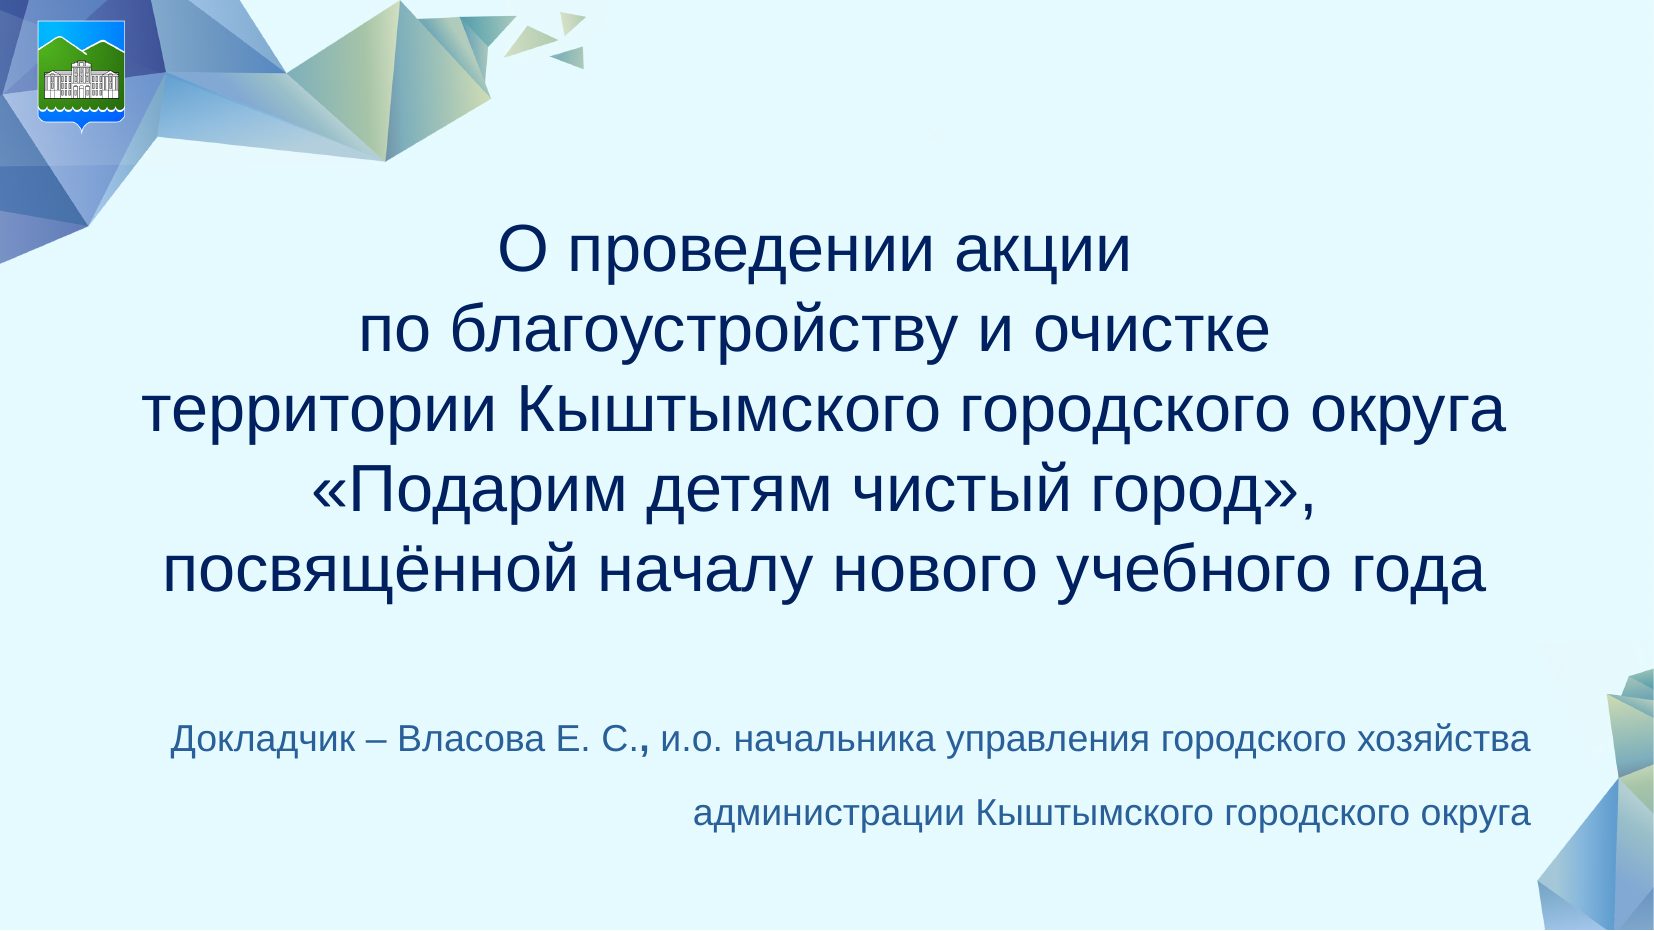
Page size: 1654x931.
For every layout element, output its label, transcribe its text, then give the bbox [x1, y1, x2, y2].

subtitle О проведении акции по благоустройству и очистке территории Кыштымского городского округа «Подарим детям чистый город», посвящённой началу нового учебного года Докладчик – Власова Е. С., и.о. начальника управления городского хозяйства администрации Кыштымского городского округа [118, 153, 1565, 885]
picture [0, 0, 1654, 931]
